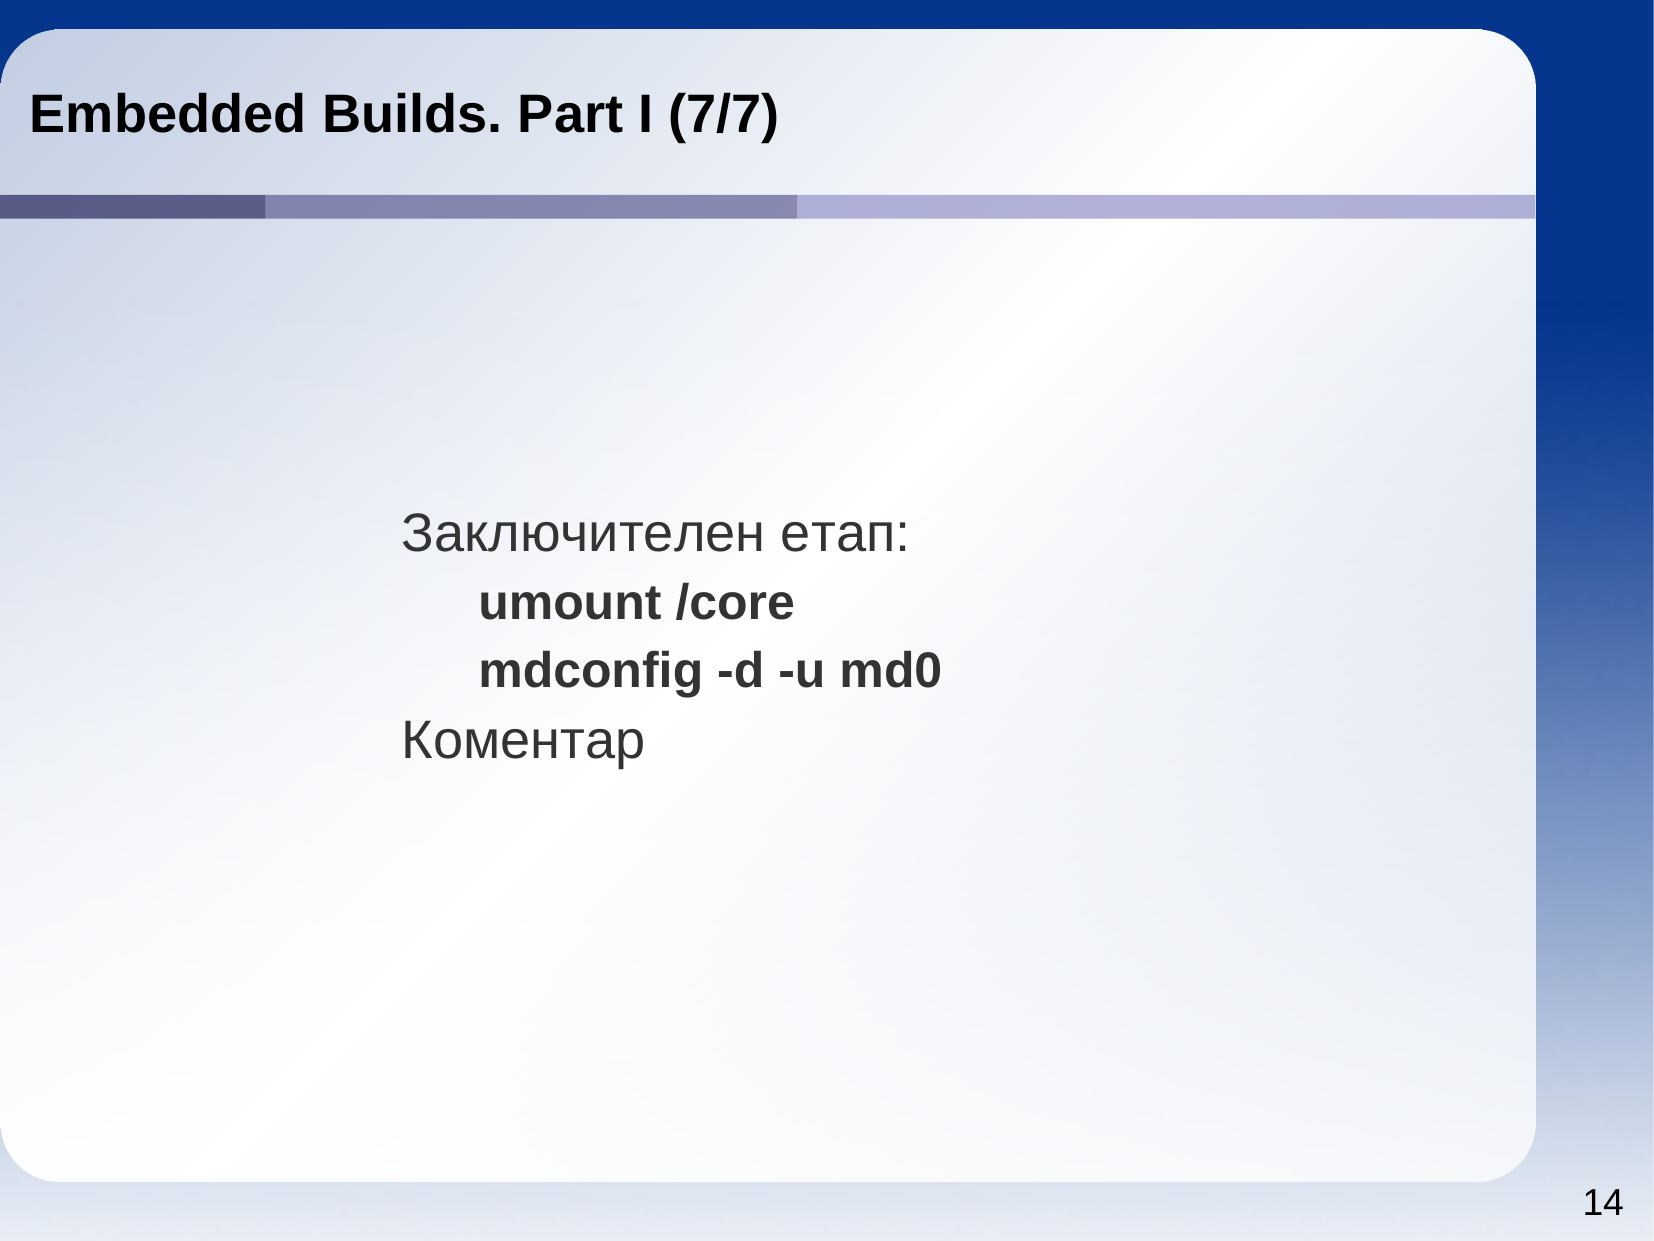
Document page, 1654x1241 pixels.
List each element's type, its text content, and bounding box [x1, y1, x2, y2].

list Заключителен етап: umount /core mdconfig -d -u md0 Коментар [383, 501, 1123, 798]
title Embedded Builds. Part I (7/7) [29, 49, 1506, 178]
picture [0, 0, 1654, 1241]
